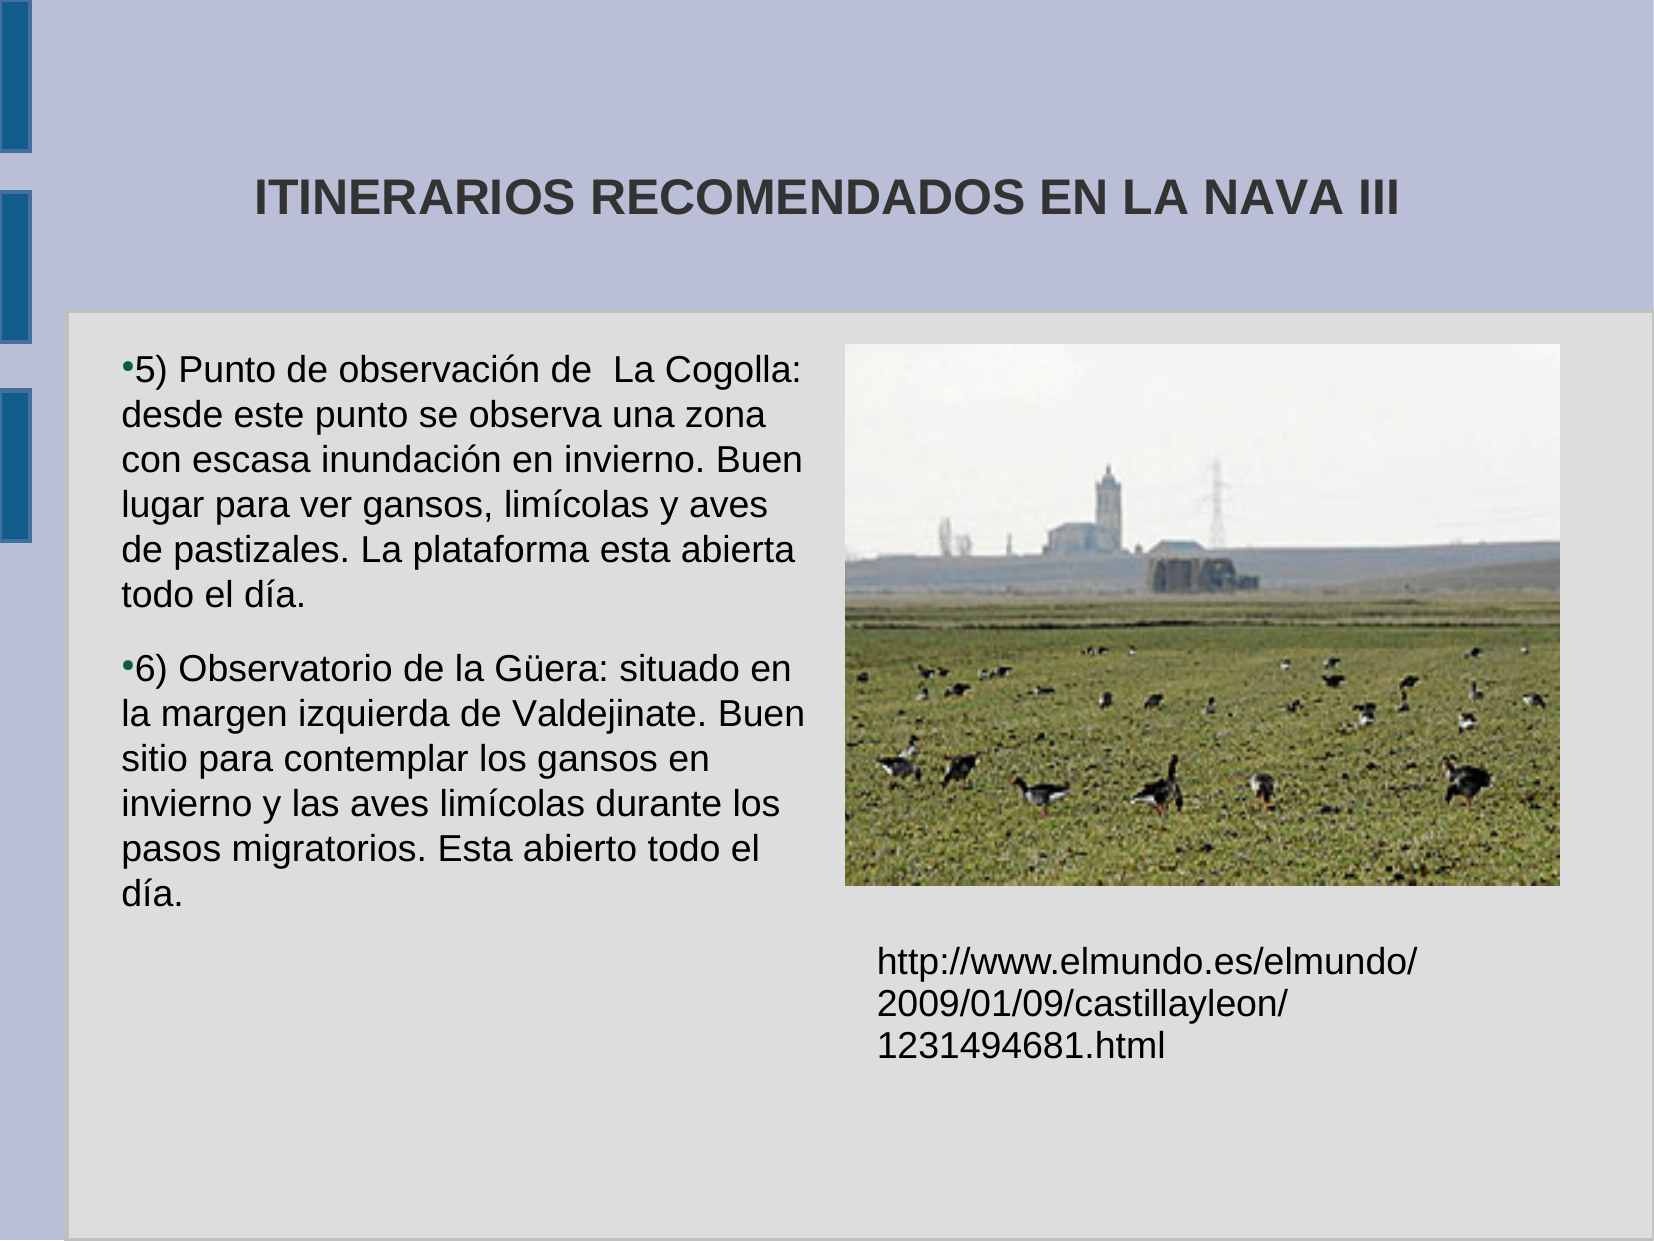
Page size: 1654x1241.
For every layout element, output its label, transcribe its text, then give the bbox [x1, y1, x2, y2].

title ITINERARIOS RECOMENDADOS EN LA NAVA III [121, 91, 1534, 299]
text_box http://www.elmundo.es/elmundo/2009/01/09/castillayleon/1231494681.html [862, 933, 1552, 1032]
picture [845, 344, 1560, 886]
list 5) Punto de observación de La Cogolla: desde este punto se observa una zona con escasa inundación en invierno. Buen lugar para ver gansos, limícolas y aves de pastizales. La plataforma esta abierta todo el día. 6) Observatorio de la Güera: situado en la margen izquierda de Valdejinate. Buen sitio para contemplar los gansos en invierno y las aves limícolas durante los pasos migratorios. Esta abierto todo el día. [121, 344, 811, 1127]
